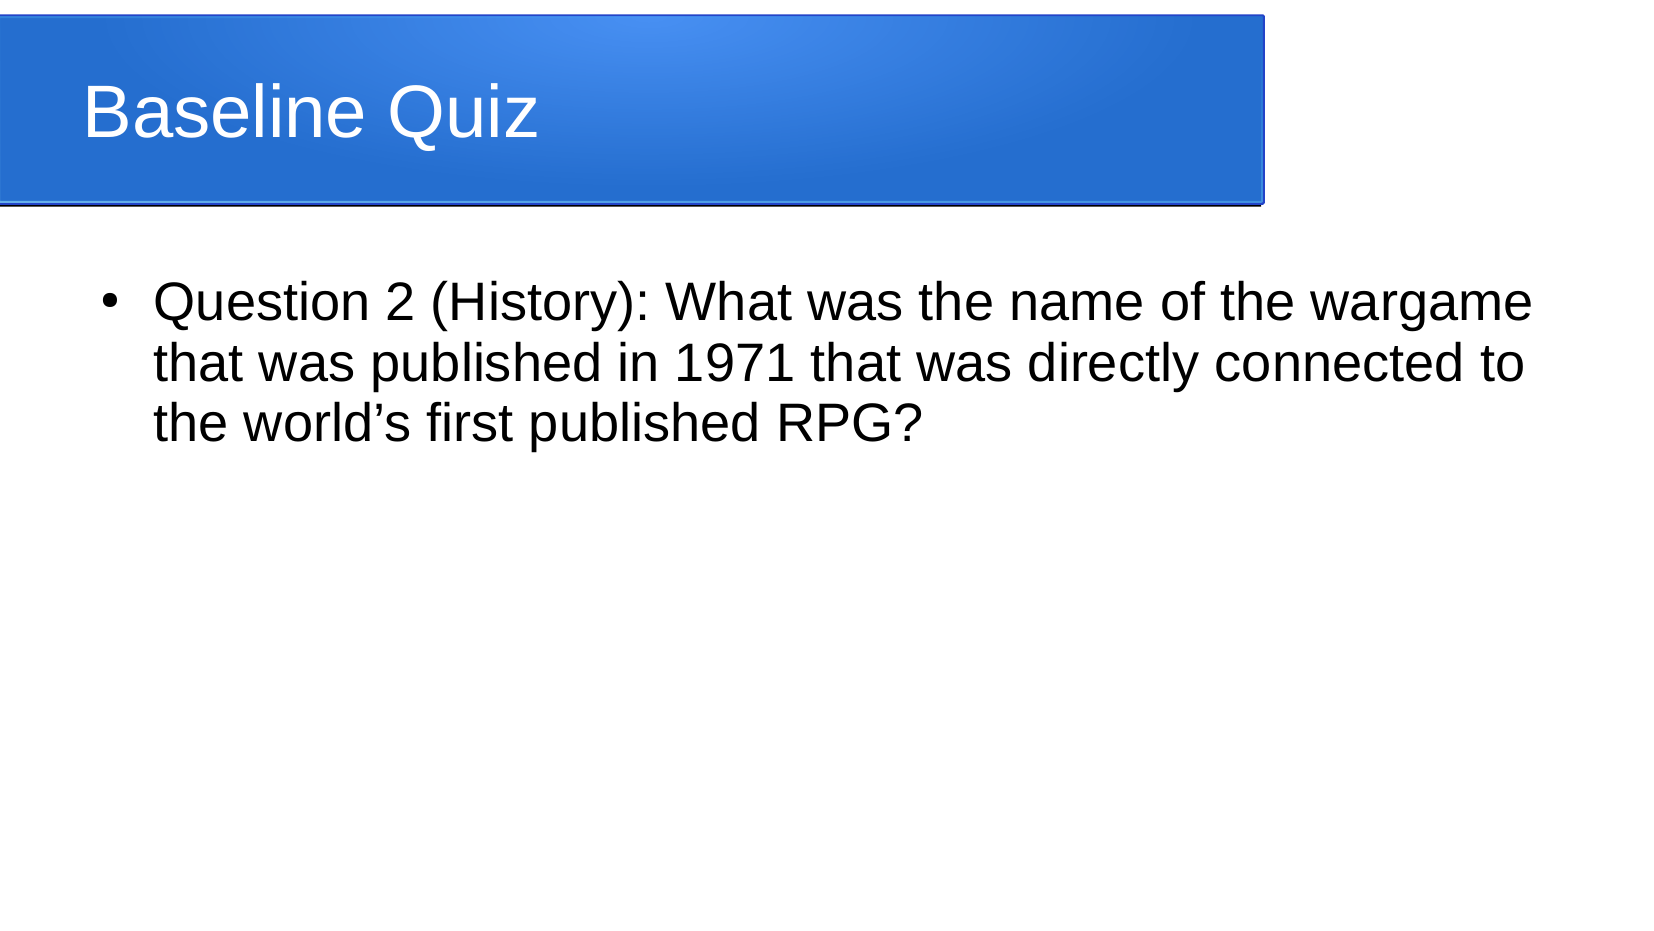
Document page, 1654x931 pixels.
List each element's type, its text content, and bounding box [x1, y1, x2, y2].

title Baseline Quiz [82, 35, 1235, 189]
list Question 2 (History): What was the name of the wargame that was published in 1971 that was directly connected to the world’s first published RPG? [82, 271, 1571, 851]
